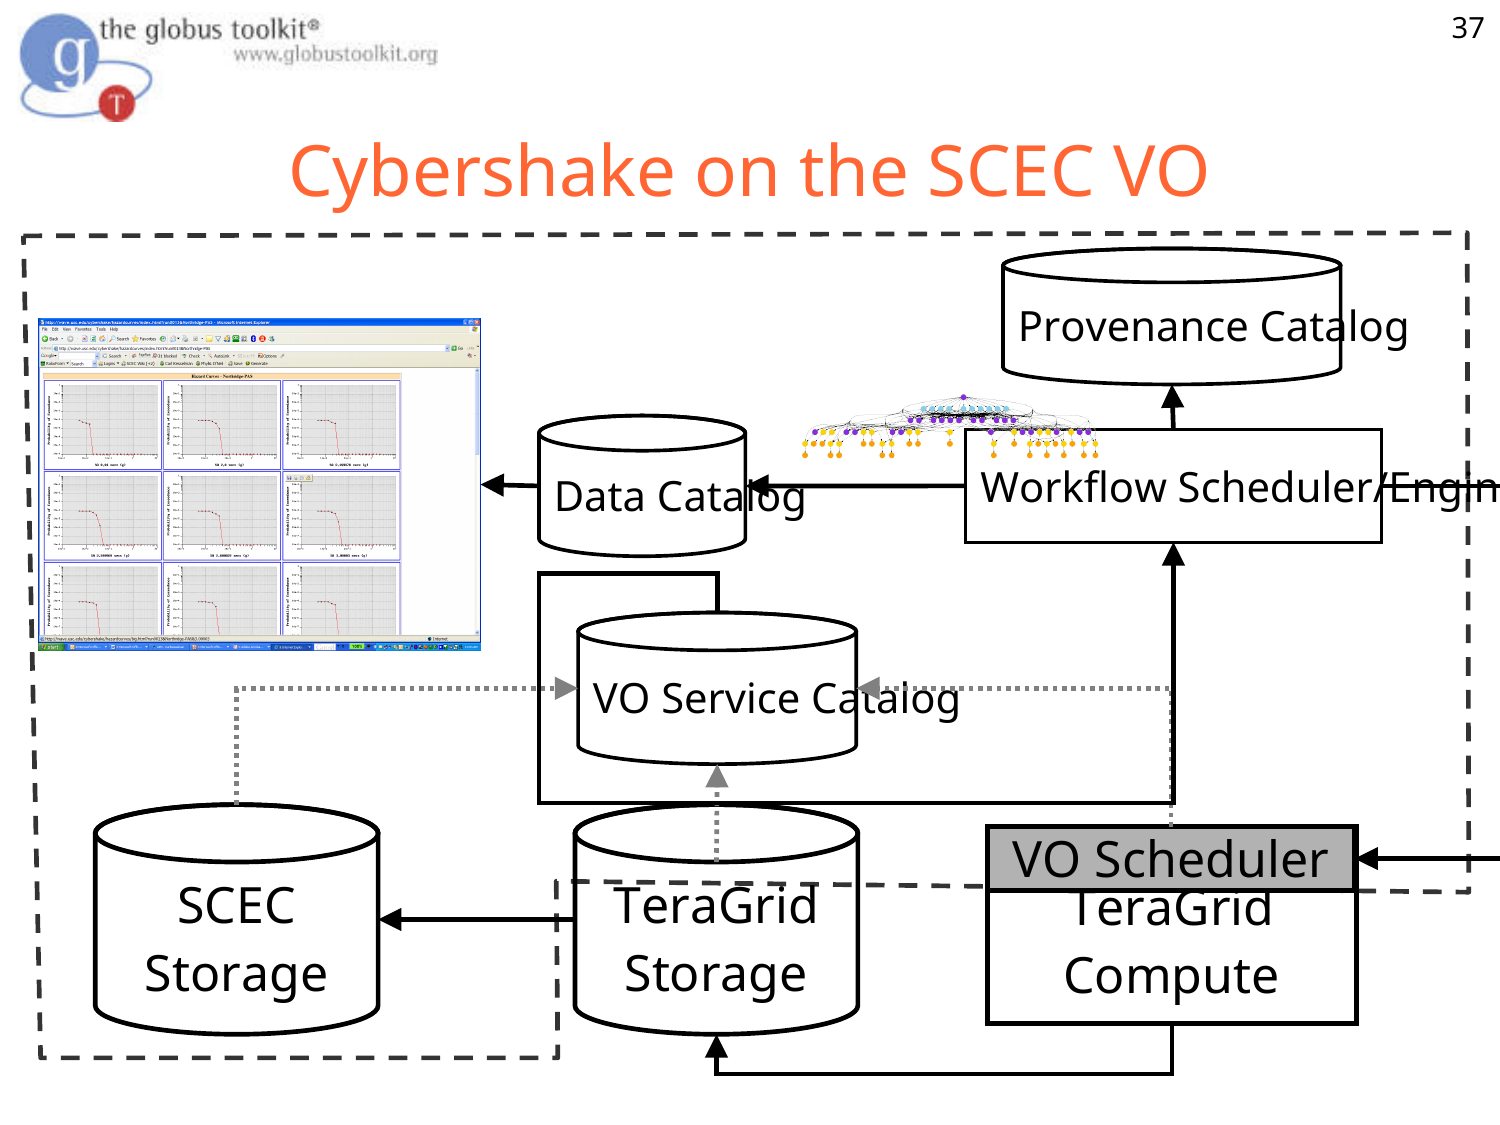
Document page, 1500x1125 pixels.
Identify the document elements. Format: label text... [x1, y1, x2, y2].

text_box Java Runtime [574, 804, 858, 863]
picture [800, 392, 1100, 460]
text_box TeraGrid Storage [574, 834, 858, 1035]
text_box Data Catalog [538, 434, 746, 557]
text_box Workflow Scheduler/Engine [965, 429, 1382, 543]
text_box VO Scheduler [987, 826, 1355, 891]
text_box VO Service Catalog [578, 633, 857, 765]
text_box WebMDS [578, 612, 857, 651]
text_box Grid Telecontrol Protocol [538, 415, 746, 451]
text_box Provenance Catalog [1003, 267, 1341, 385]
picture [38, 318, 481, 651]
picture [17, 12, 438, 122]
text_box SCEC Storage [95, 834, 379, 1035]
title Cybershake on the SCEC VO [112, 99, 1388, 225]
text_box Workspace Management [1003, 248, 1341, 283]
text_box Globus Toolkit v4 www.globus.org [95, 804, 379, 863]
text_box TeraGrid Compute [987, 860, 1357, 1024]
